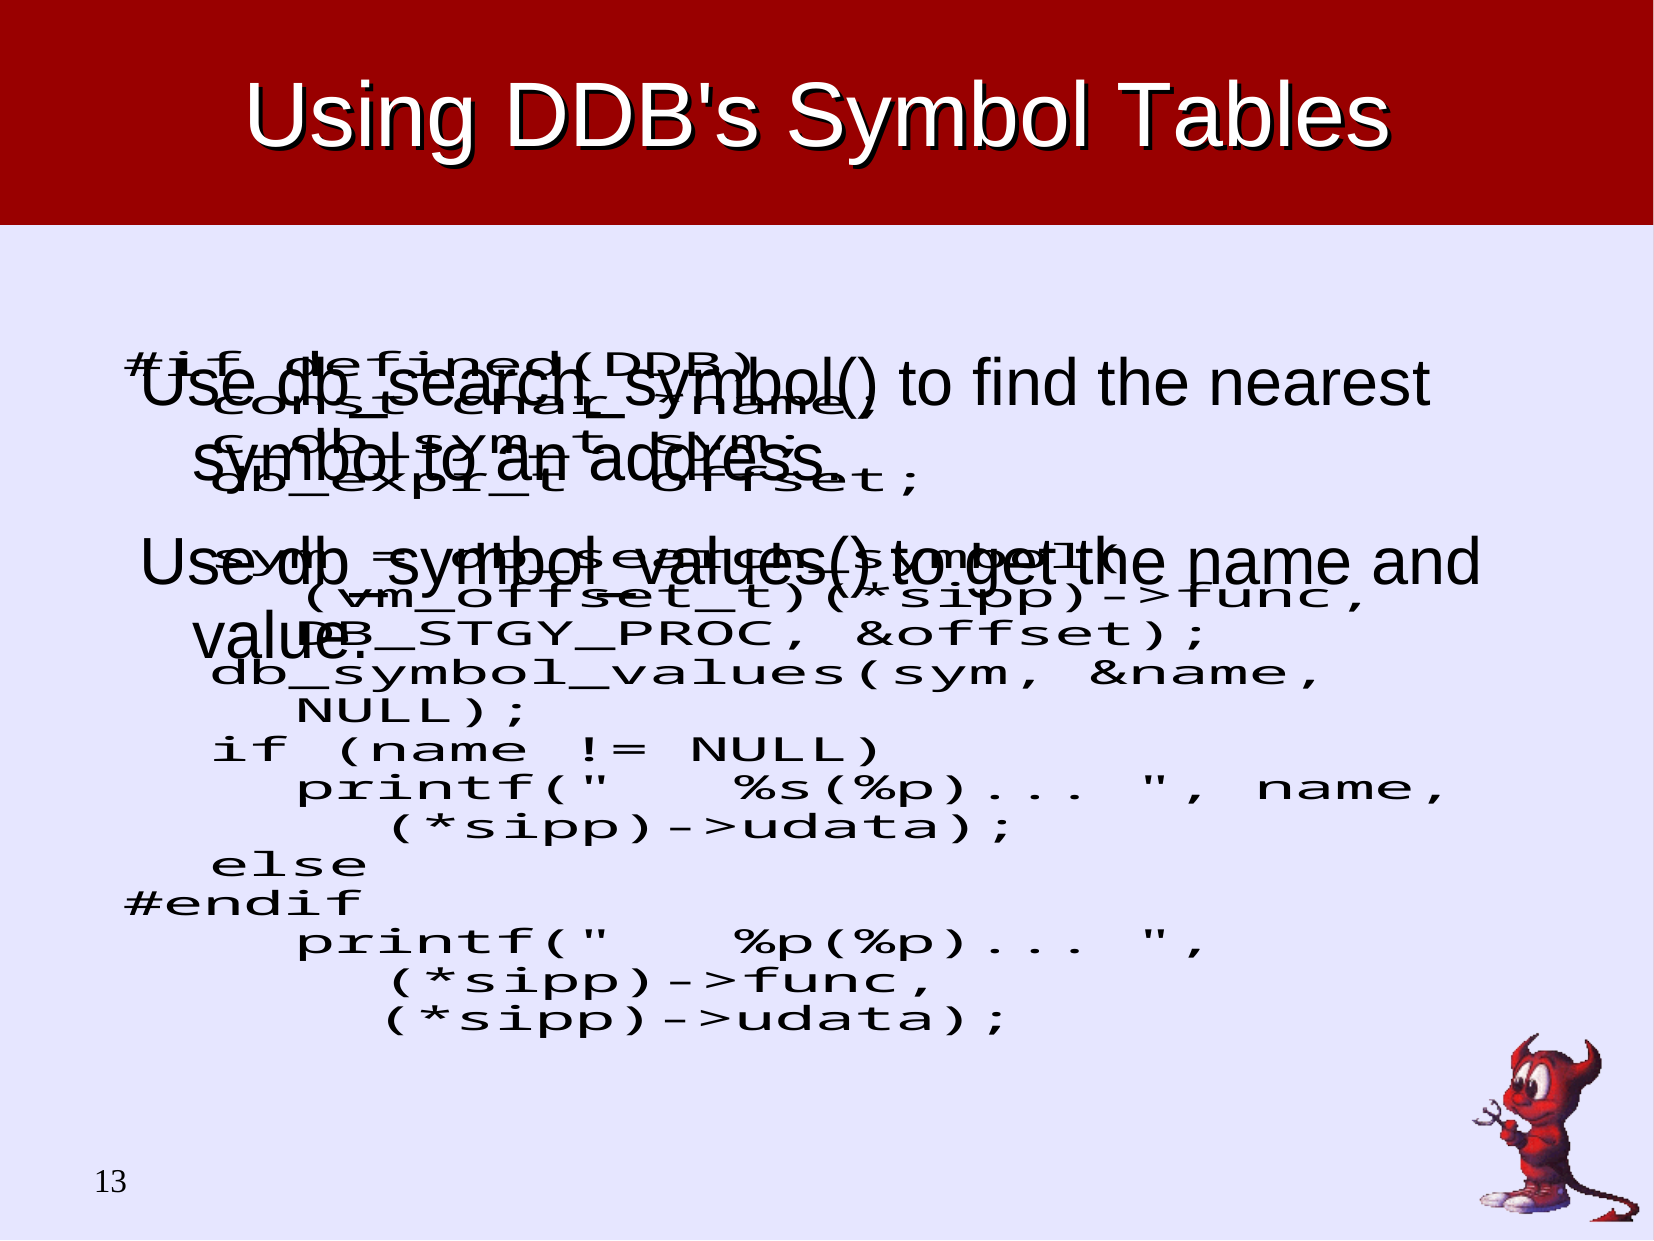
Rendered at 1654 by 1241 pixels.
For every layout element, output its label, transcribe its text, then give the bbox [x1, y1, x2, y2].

chart [845, 344, 1535, 1127]
list Use db_search_symbol() to find the nearest symbol to an address. Use db_symbol_values() to get the name and value. [121, 344, 811, 1127]
picture [1464, 1030, 1643, 1227]
title Using DDB's Symbol Tables [112, 11, 1525, 219]
